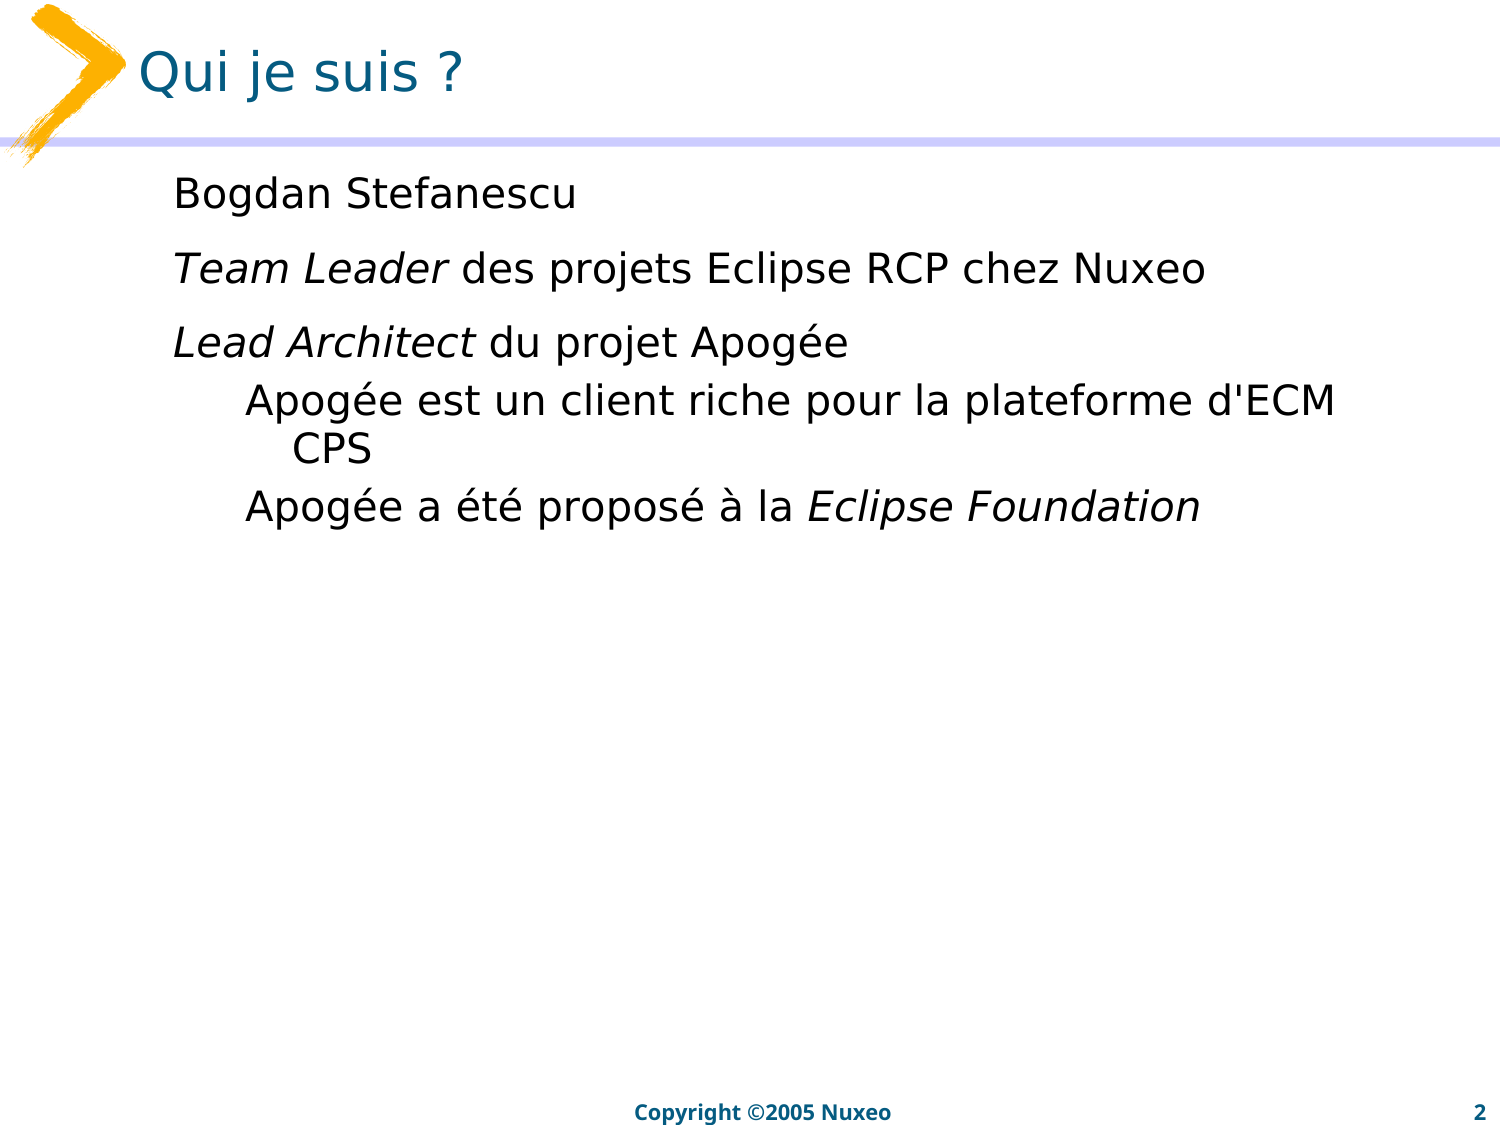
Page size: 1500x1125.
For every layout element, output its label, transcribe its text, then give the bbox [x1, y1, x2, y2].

title Qui je suis ? [139, 12, 1409, 130]
picture [4, 4, 126, 169]
list Bogdan Stefanescu Team Leader des projets Eclipse RCP chez Nuxeo Lead Architect du projet Apogée Apogée est un client riche pour la plateforme d'ECM CPS Apogée a été proposé à la Eclipse Foundation [170, 170, 1413, 1073]
